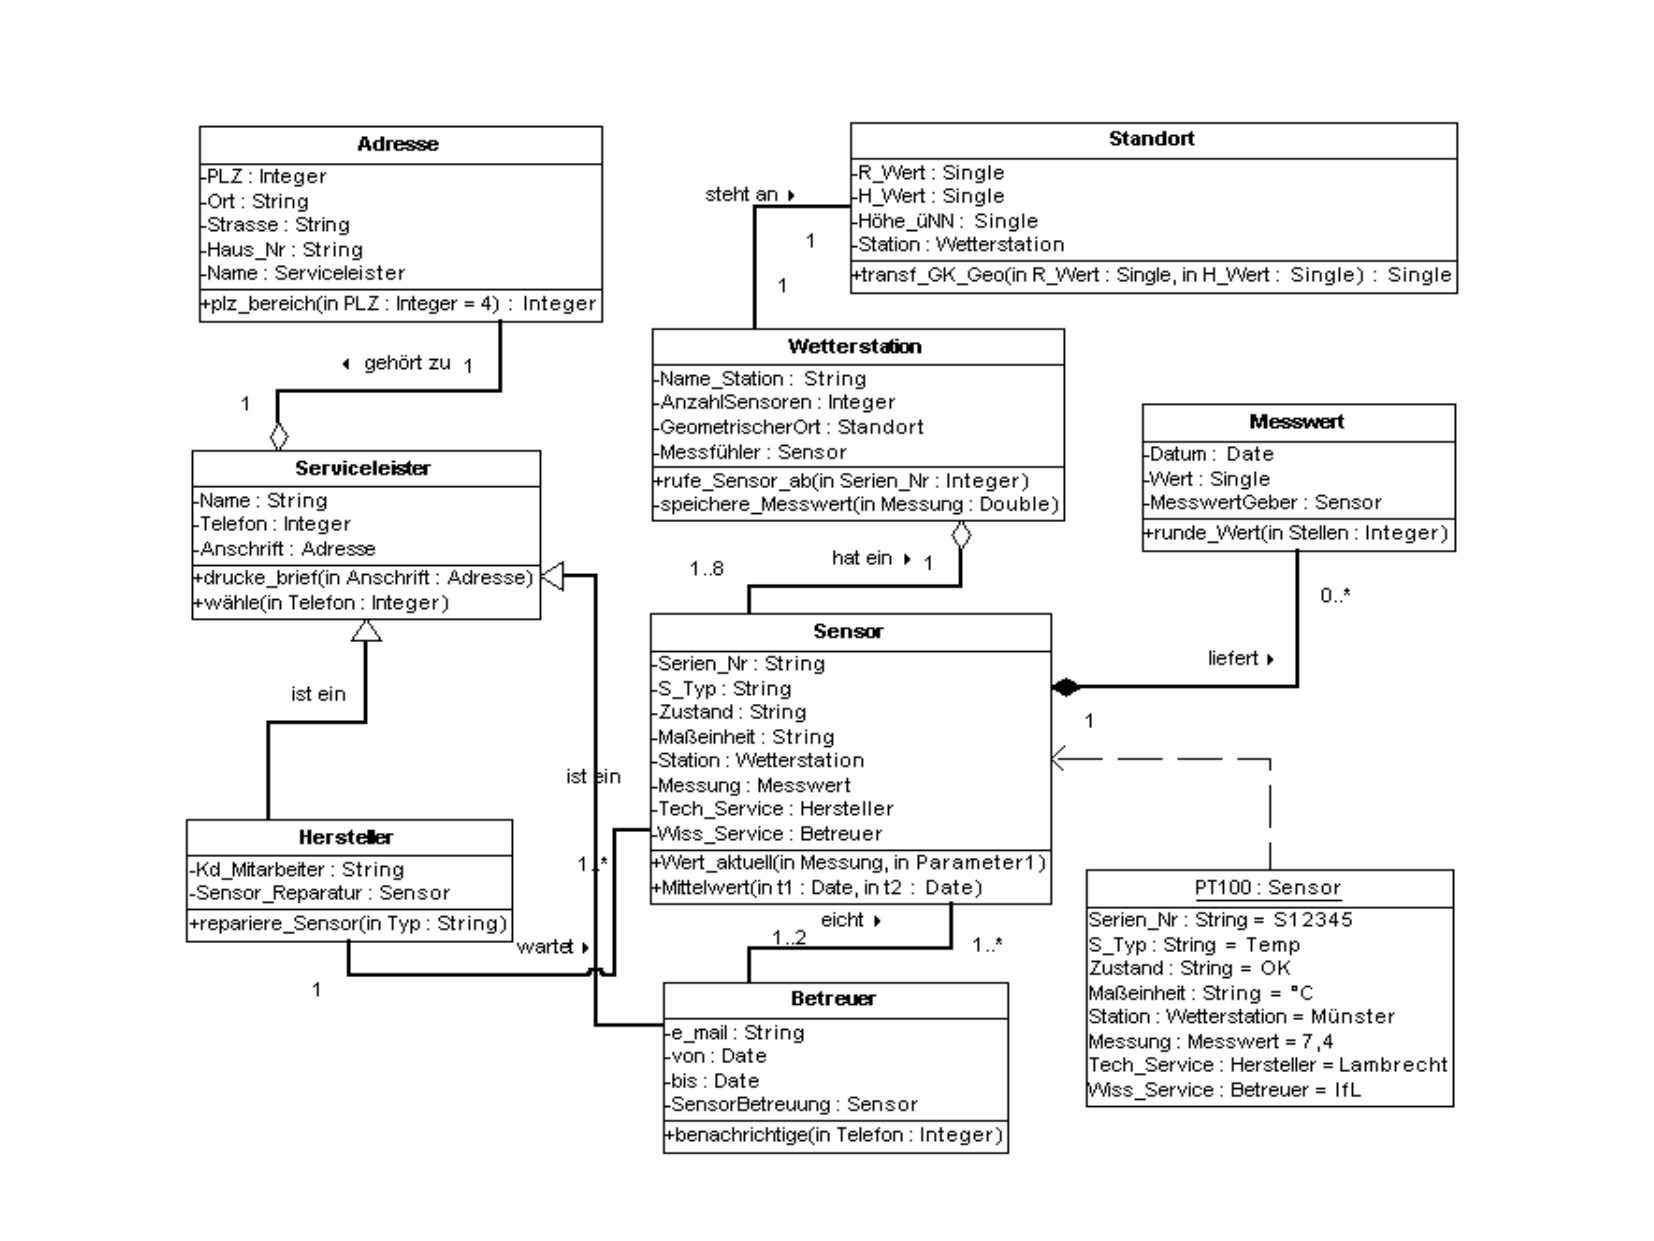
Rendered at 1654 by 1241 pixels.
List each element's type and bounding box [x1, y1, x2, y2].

picture [177, 110, 1483, 1158]
